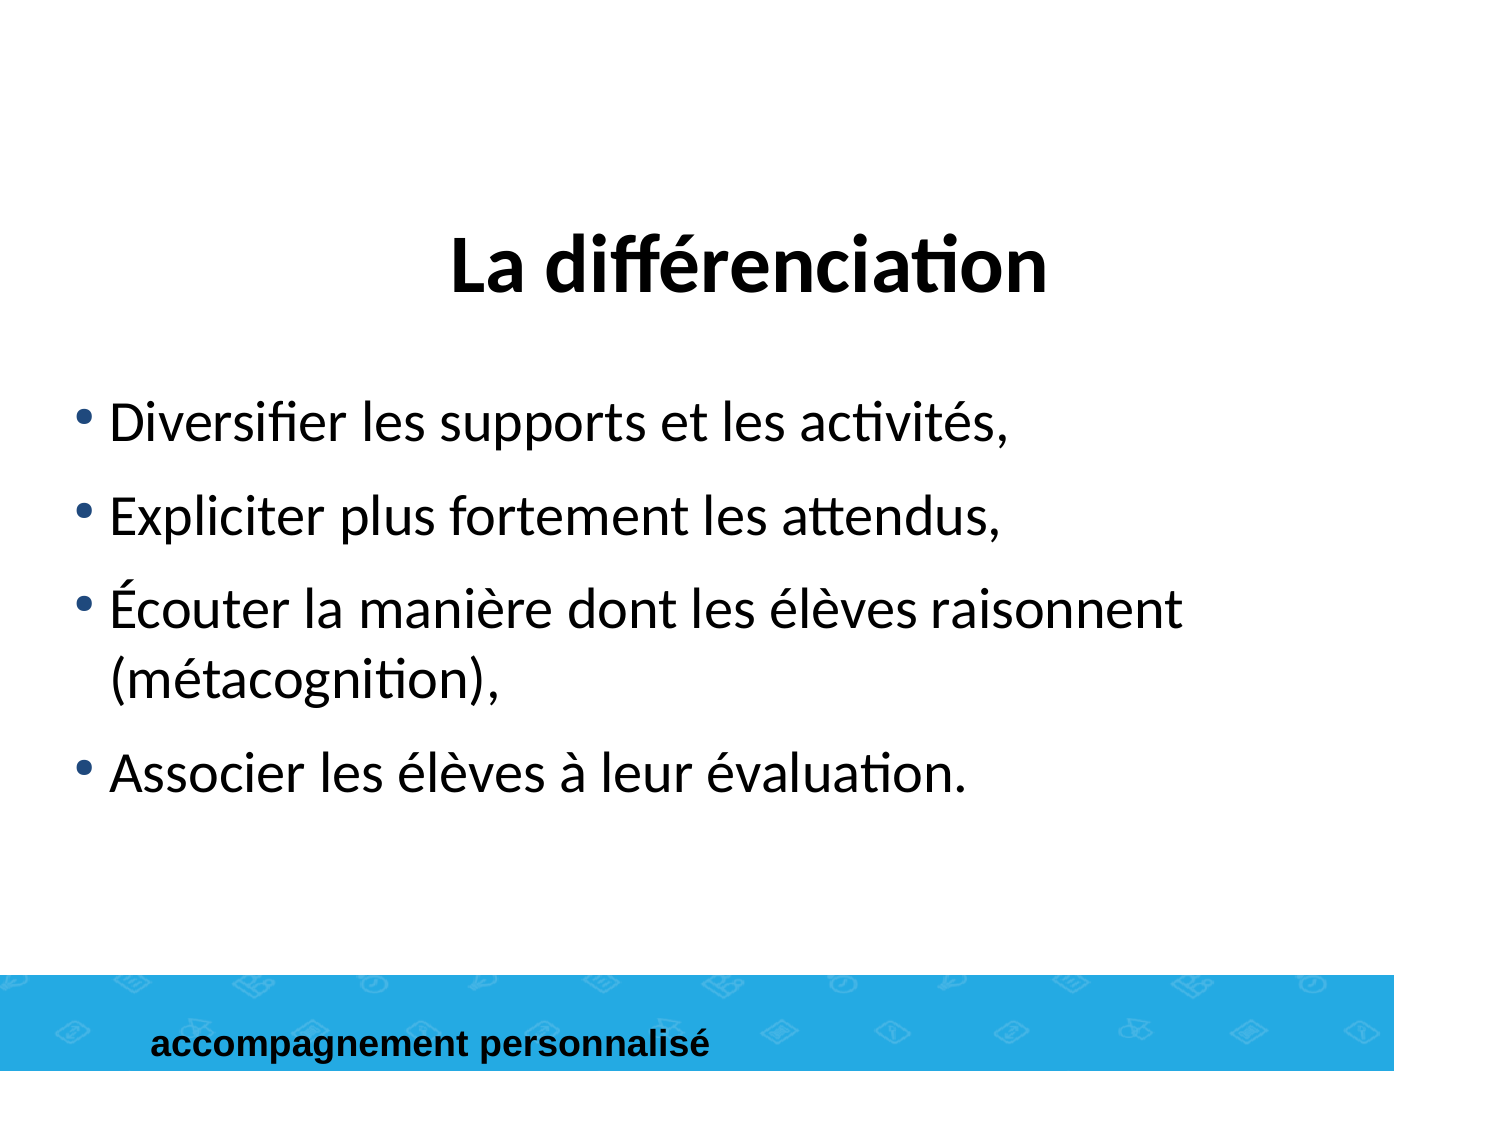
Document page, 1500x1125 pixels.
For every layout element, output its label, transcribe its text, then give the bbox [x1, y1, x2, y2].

picture [0, 975, 1394, 1071]
title La différenciation [112, 202, 1388, 463]
text_box Diversifier les supports et les activités, Expliciter plus fortement les attendus, Écouter la manière dont les élèves raisonnent (métacognition), Associer les élèves à leur évaluation. [59, 376, 1288, 906]
text_box accompagnement personnalisé [135, 1011, 1353, 1072]
